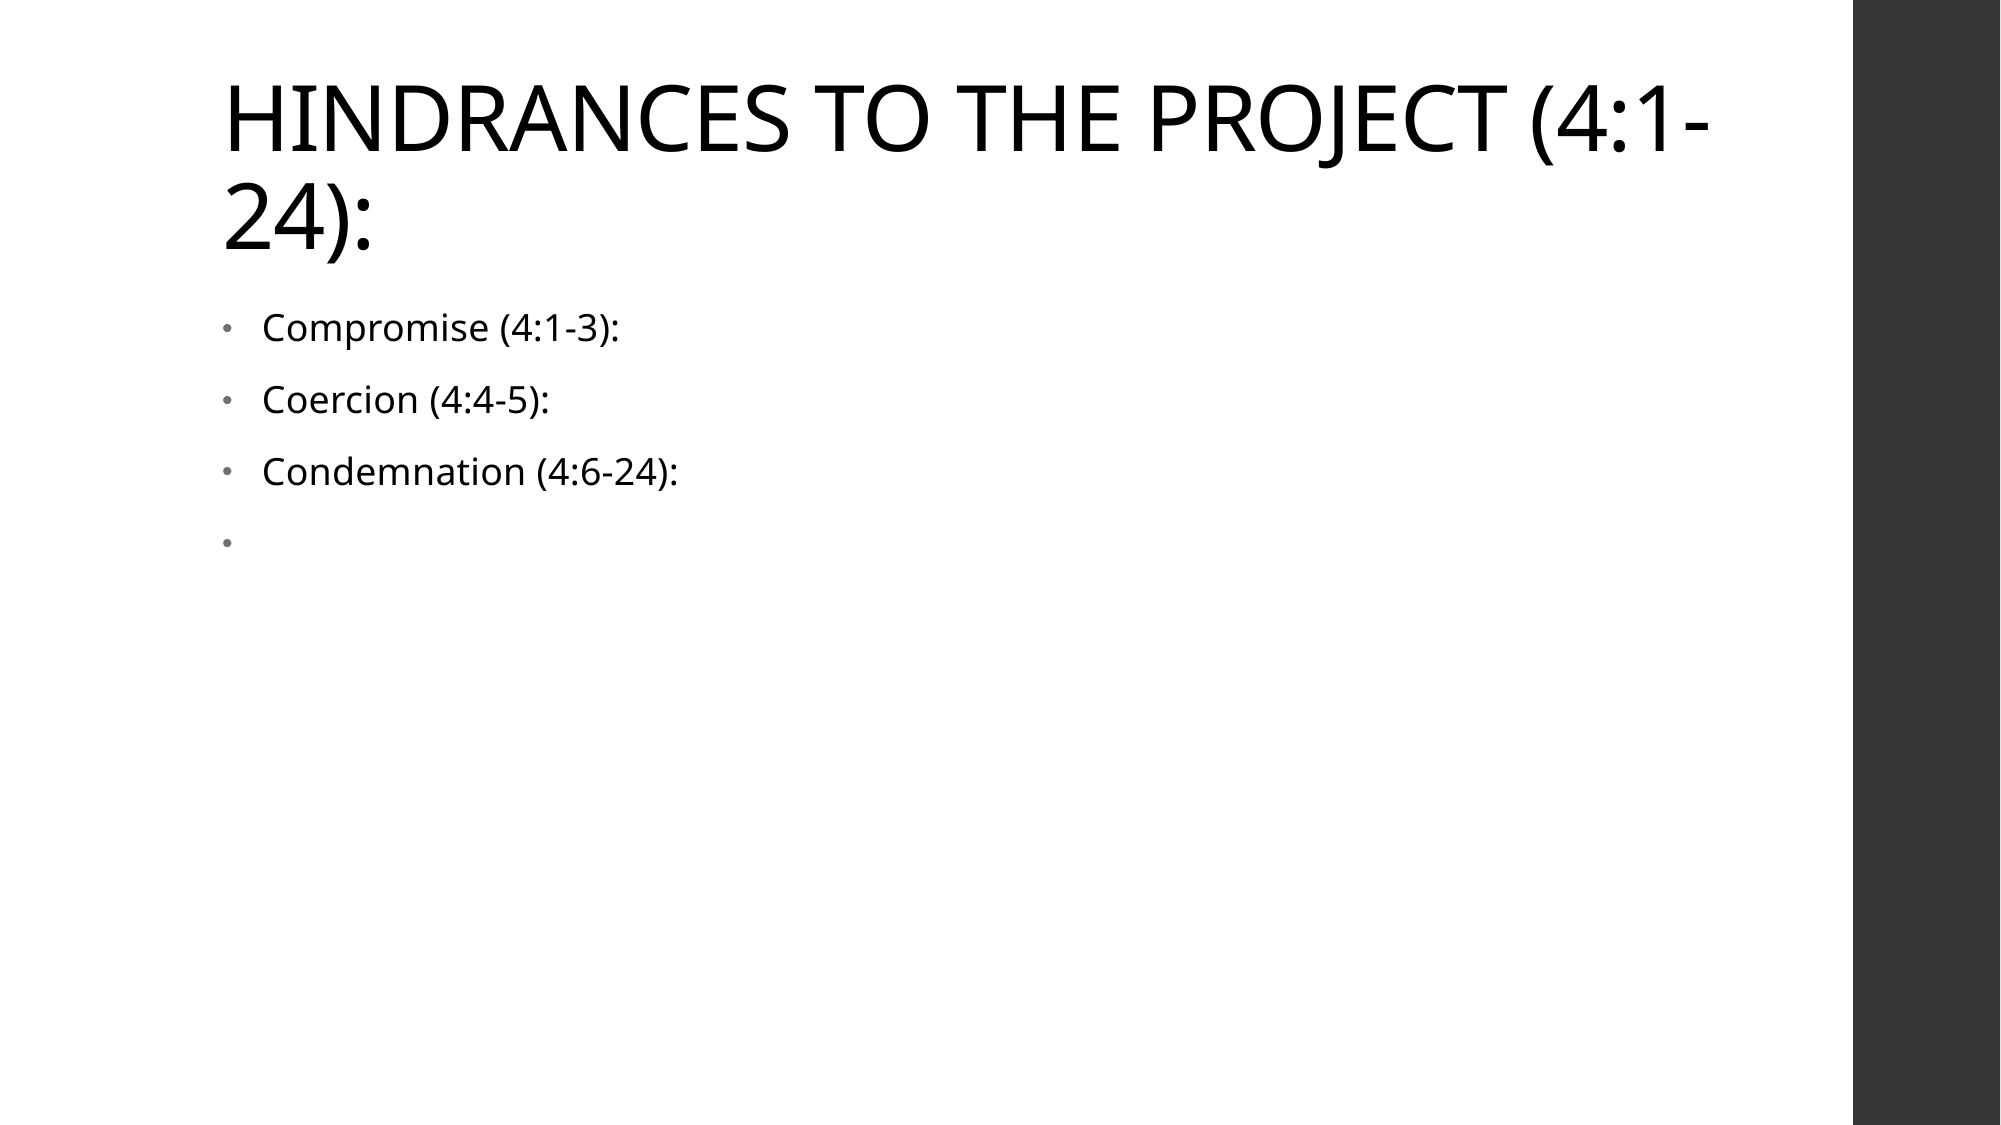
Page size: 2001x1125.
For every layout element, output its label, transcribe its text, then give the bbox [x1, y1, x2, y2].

title HINDRANCES TO THE PROJECT (4:1-24): [206, 60, 1797, 278]
list Compromise (4:1-3): Coercion (4:4-5): Condemnation (4:6-24): [206, 299, 1617, 1014]
